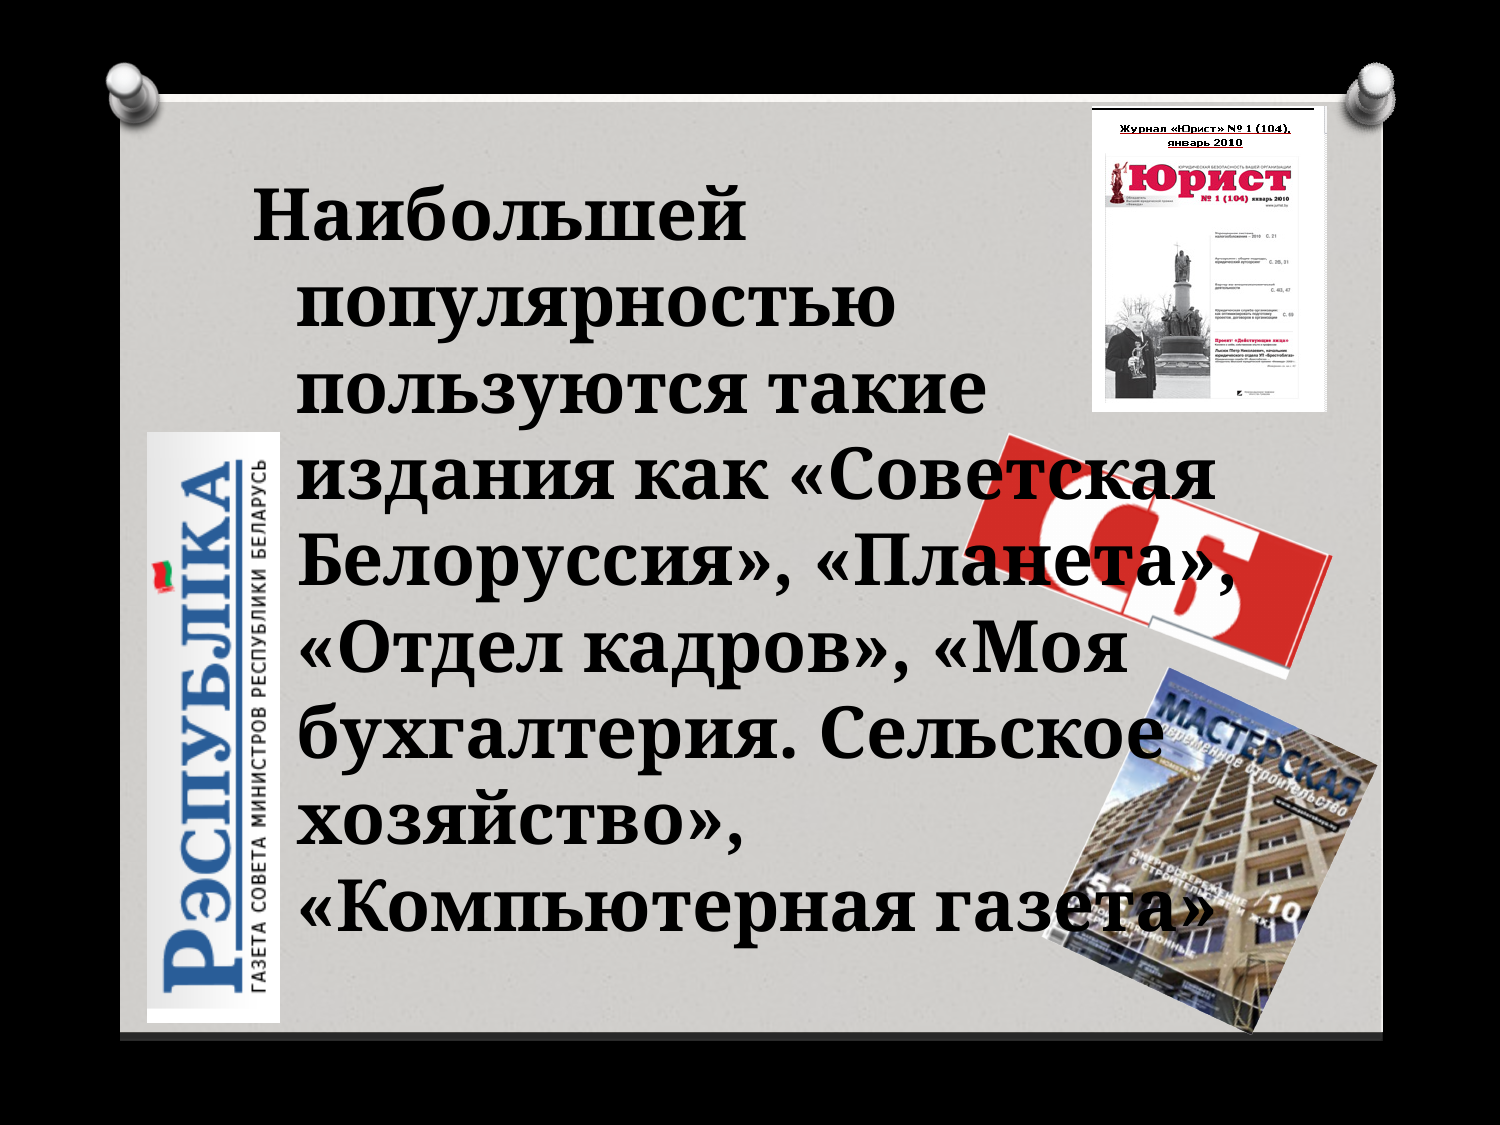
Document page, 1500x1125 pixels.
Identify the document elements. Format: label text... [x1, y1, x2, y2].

picture [1092, 107, 1327, 412]
list Наибольшей популярностью пользуются такие издания как «Советская Белоруссия», «Планета», «Отдел кадров», «Моя бухгалтерия. Сельское хозяйство», «Компьютерная газета» [194, 160, 1294, 965]
picture [1294, 725, 1378, 944]
picture [1294, 540, 1333, 657]
picture [1103, 965, 1284, 1035]
picture [147, 432, 280, 1023]
